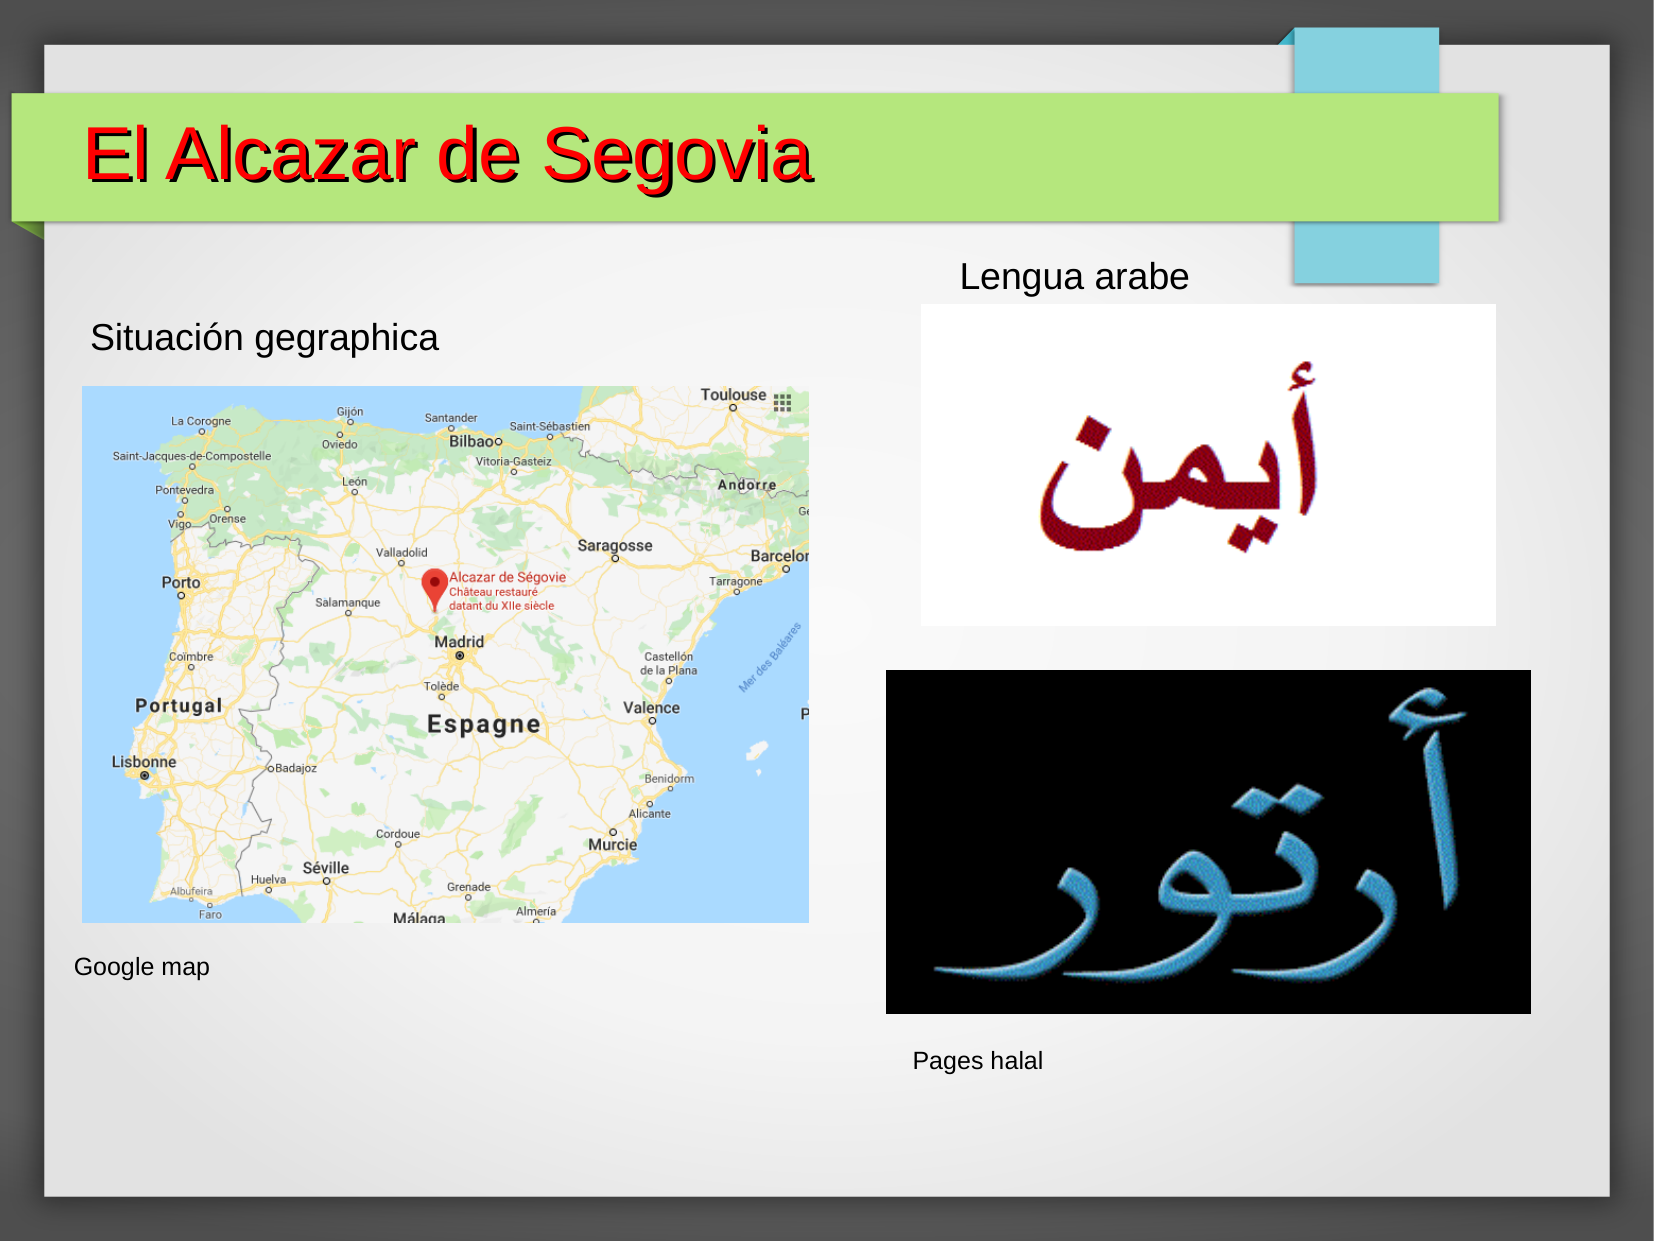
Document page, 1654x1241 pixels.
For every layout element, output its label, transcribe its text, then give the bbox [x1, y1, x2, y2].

text_box Situación gegraphica [75, 309, 768, 367]
picture [0, 0, 1654, 1241]
text_box Lengua arabe [944, 248, 1501, 305]
text_box Google map [59, 944, 532, 988]
title El Alcazar de Segovia [82, 94, 1264, 213]
text_box Pages halal [897, 1039, 1418, 1083]
